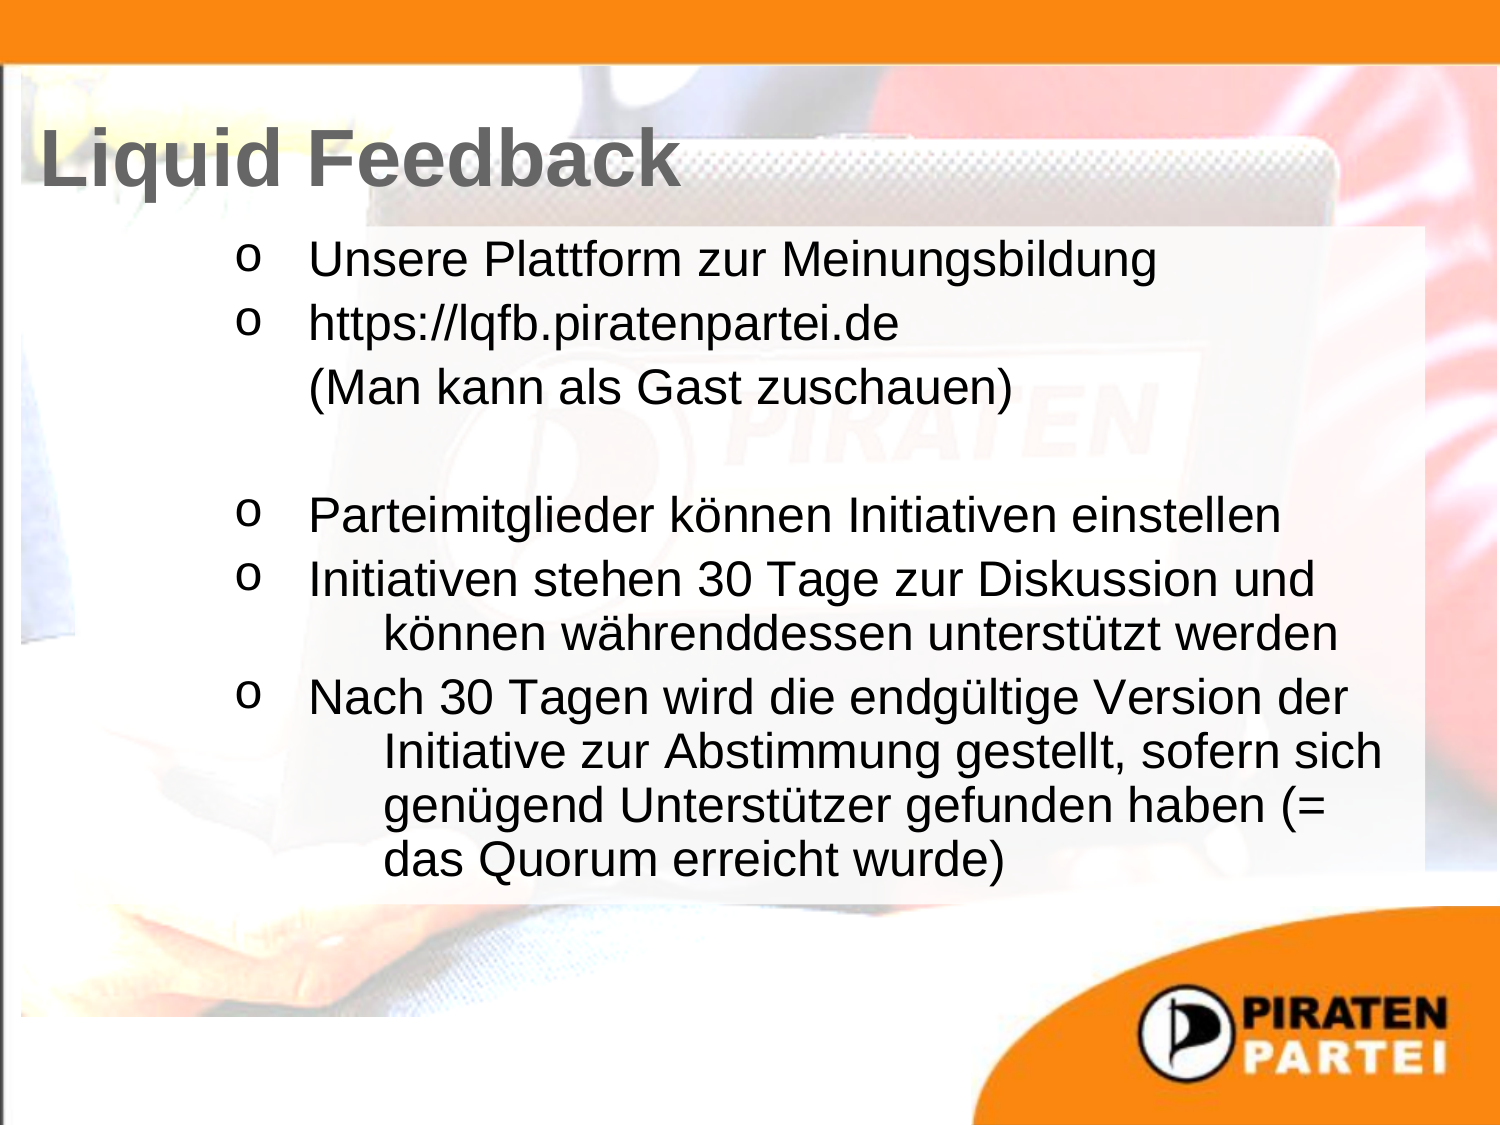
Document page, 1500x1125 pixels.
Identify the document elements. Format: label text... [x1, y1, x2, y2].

picture [21, 66, 1500, 1125]
title Liquid Feedback [24, 97, 1375, 212]
list Unsere Plattform zur Meinungsbildung https://lqfb.piratenpartei.de (Man kann als Gast zuschauen) Parteimitglieder können Initiativen einstellen Initiativen stehen 30 Tage zur Diskussion und können währenddessen unterstützt werden Nach 30 Tagen wird die endgültige Version der Initiative zur Abstimmung gestellt, sofern sich genügend Unterstützer gefunden haben (= das Quorum erreicht wurde) [75, 226, 1426, 905]
